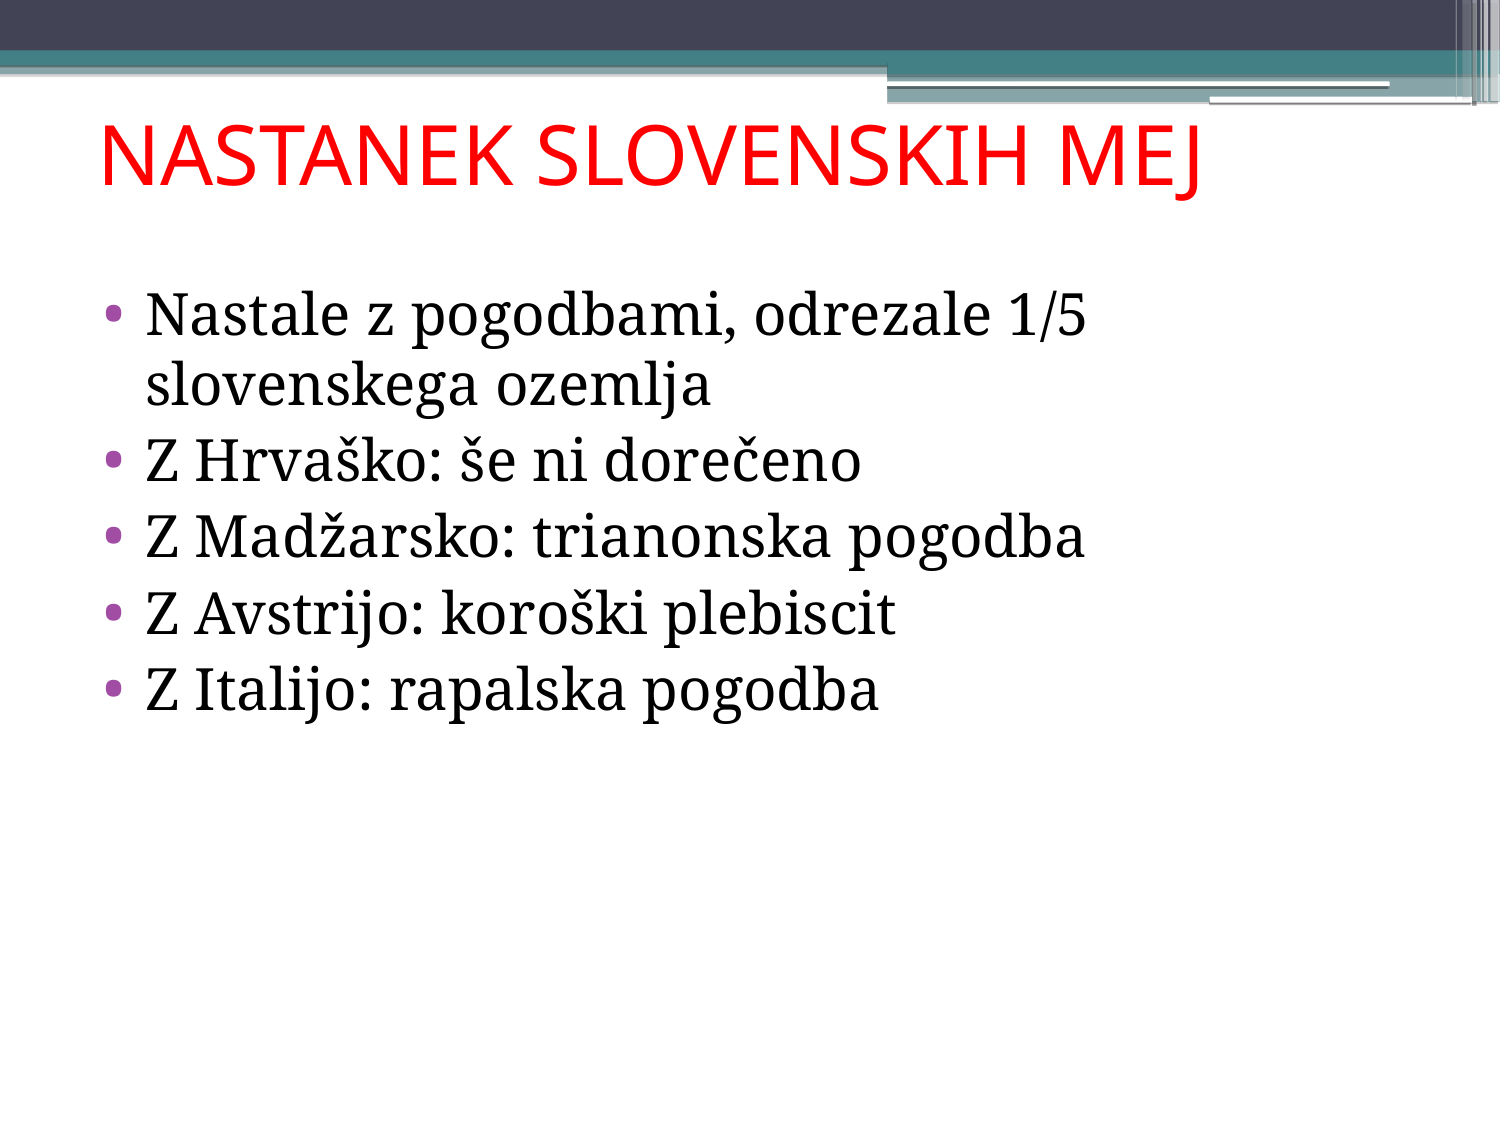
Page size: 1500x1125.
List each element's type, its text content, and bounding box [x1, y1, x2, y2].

list Nastale z pogodbami, odrezale 1/5 slovenskega ozemlja Z Hrvaško: še ni dorečeno Z Madžarsko: trianonska pogodba Z Avstrijo: koroški plebiscit Z Italijo: rapalska pogodba [70, 269, 1421, 979]
title NASTANEK SLOVENSKIH MEJ [82, 58, 1432, 247]
